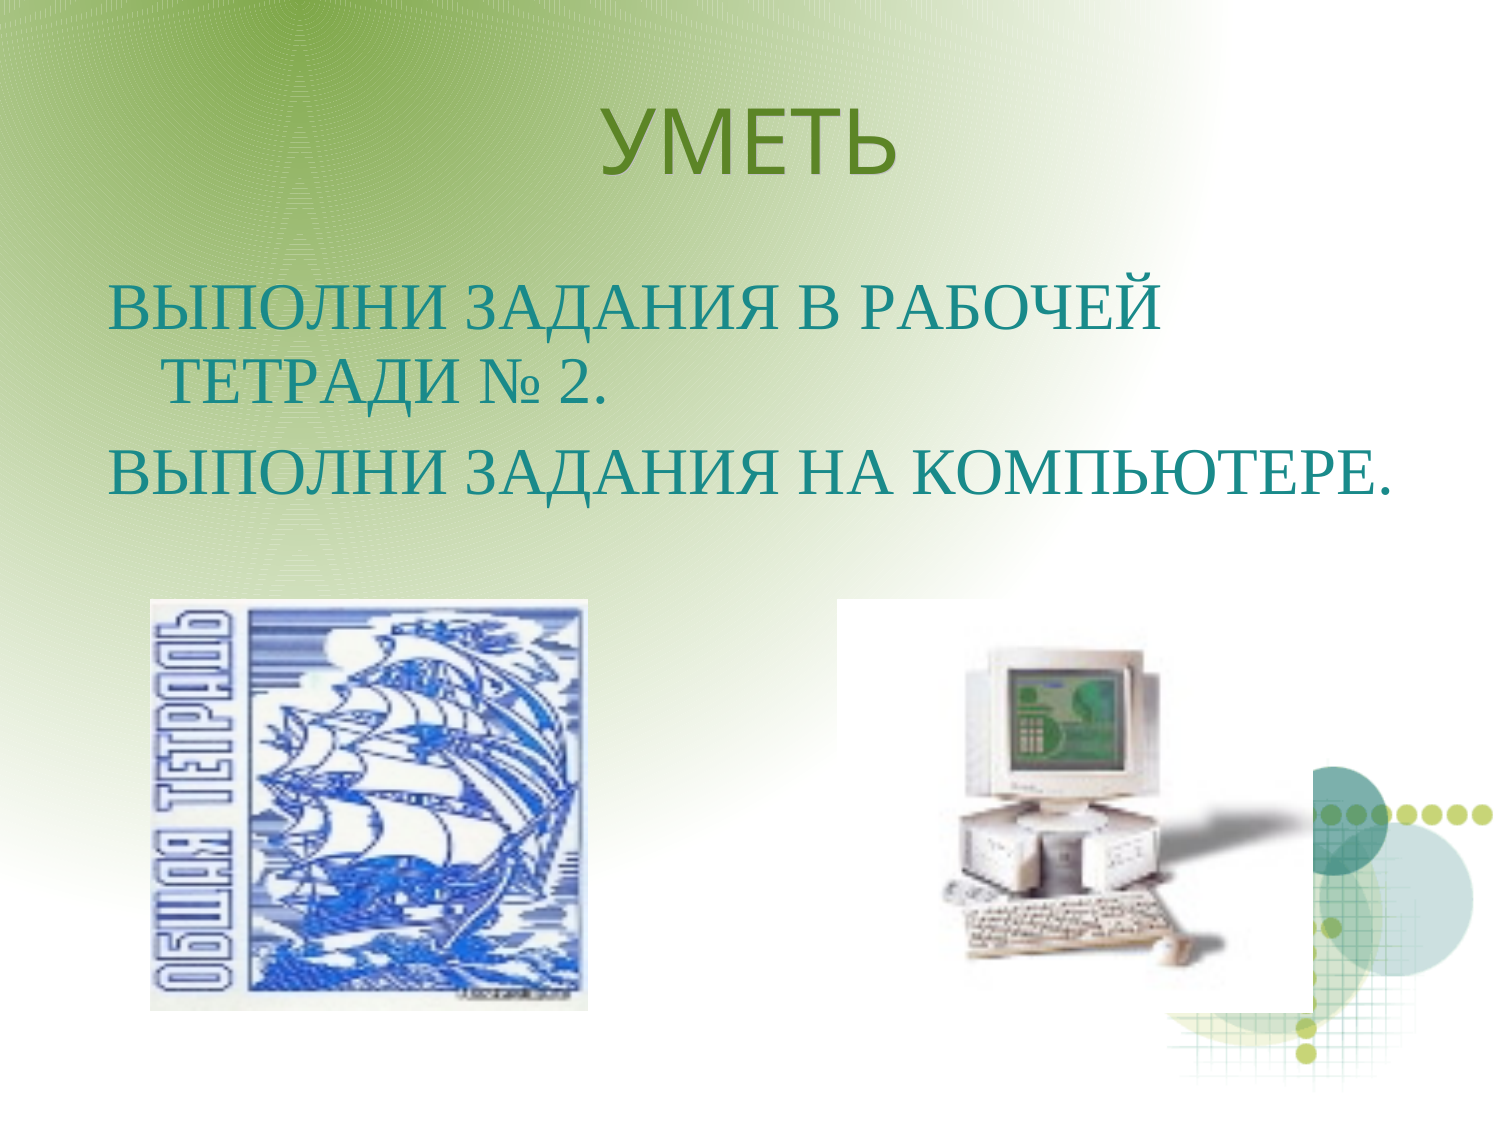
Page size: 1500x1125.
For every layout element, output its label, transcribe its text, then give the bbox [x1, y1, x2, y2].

picture [837, 599, 1500, 1098]
title УМЕТЬ [75, 45, 1426, 234]
picture [150, 599, 588, 1011]
list ВЫПОЛНИ ЗАДАНИЯ В РАБОЧЕЙ ТЕТРАДИ № 2. ВЫПОЛНИ ЗАДАНИЯ НА КОМПЬЮТЕРЕ. [75, 262, 1426, 638]
